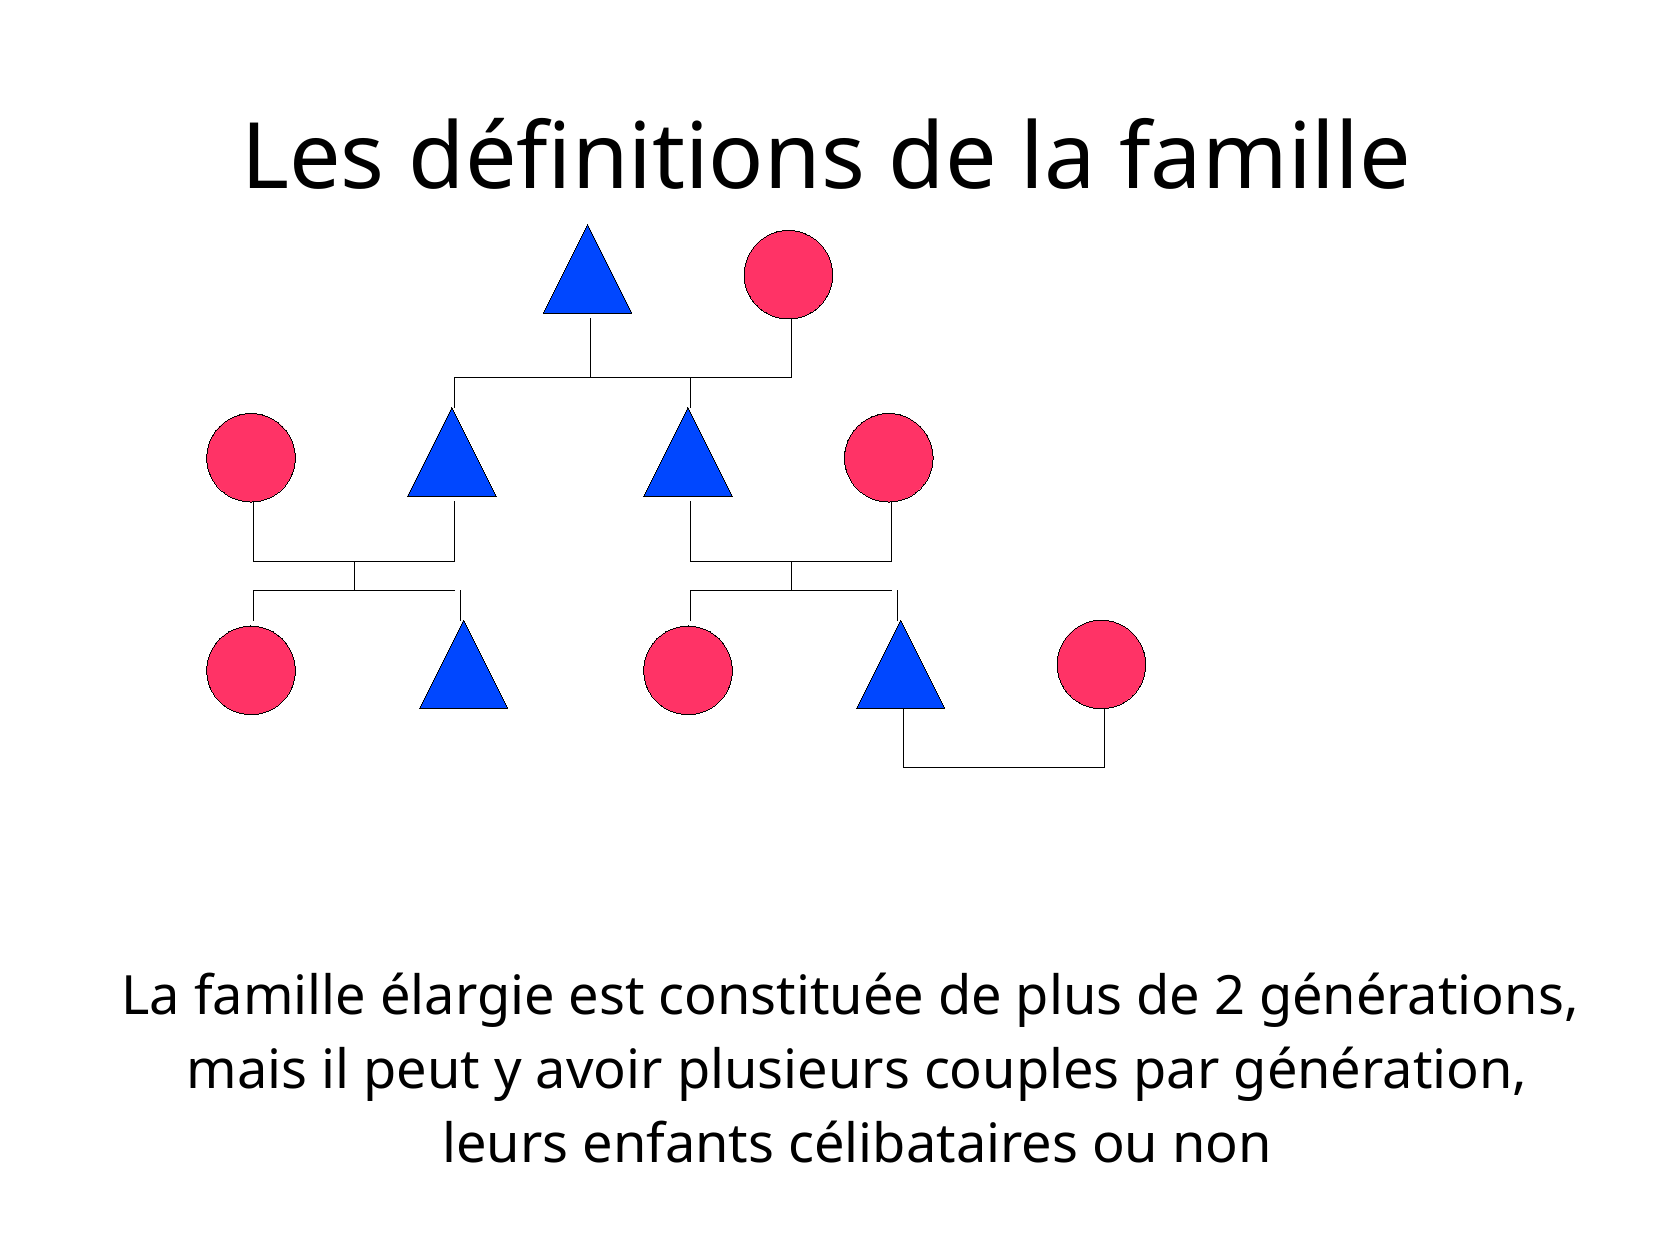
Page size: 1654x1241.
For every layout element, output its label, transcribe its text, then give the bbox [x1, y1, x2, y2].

text_box [206, 413, 296, 503]
text_box [206, 625, 296, 715]
title Les définitions de la famille [82, 56, 1571, 250]
text_box [543, 224, 632, 314]
text_box [407, 407, 497, 497]
text_box [1057, 620, 1146, 709]
text_box [643, 625, 733, 715]
text_box [643, 407, 733, 497]
text_box [844, 413, 934, 503]
text_box [419, 620, 508, 709]
text_box [856, 620, 945, 709]
text_box La famille élargie est constituée de plus de 2 générations, mais il peut y avoir plusieurs couples par génération, leurs enfants célibataires ou non [106, 966, 1395, 1169]
text_box [744, 230, 833, 319]
